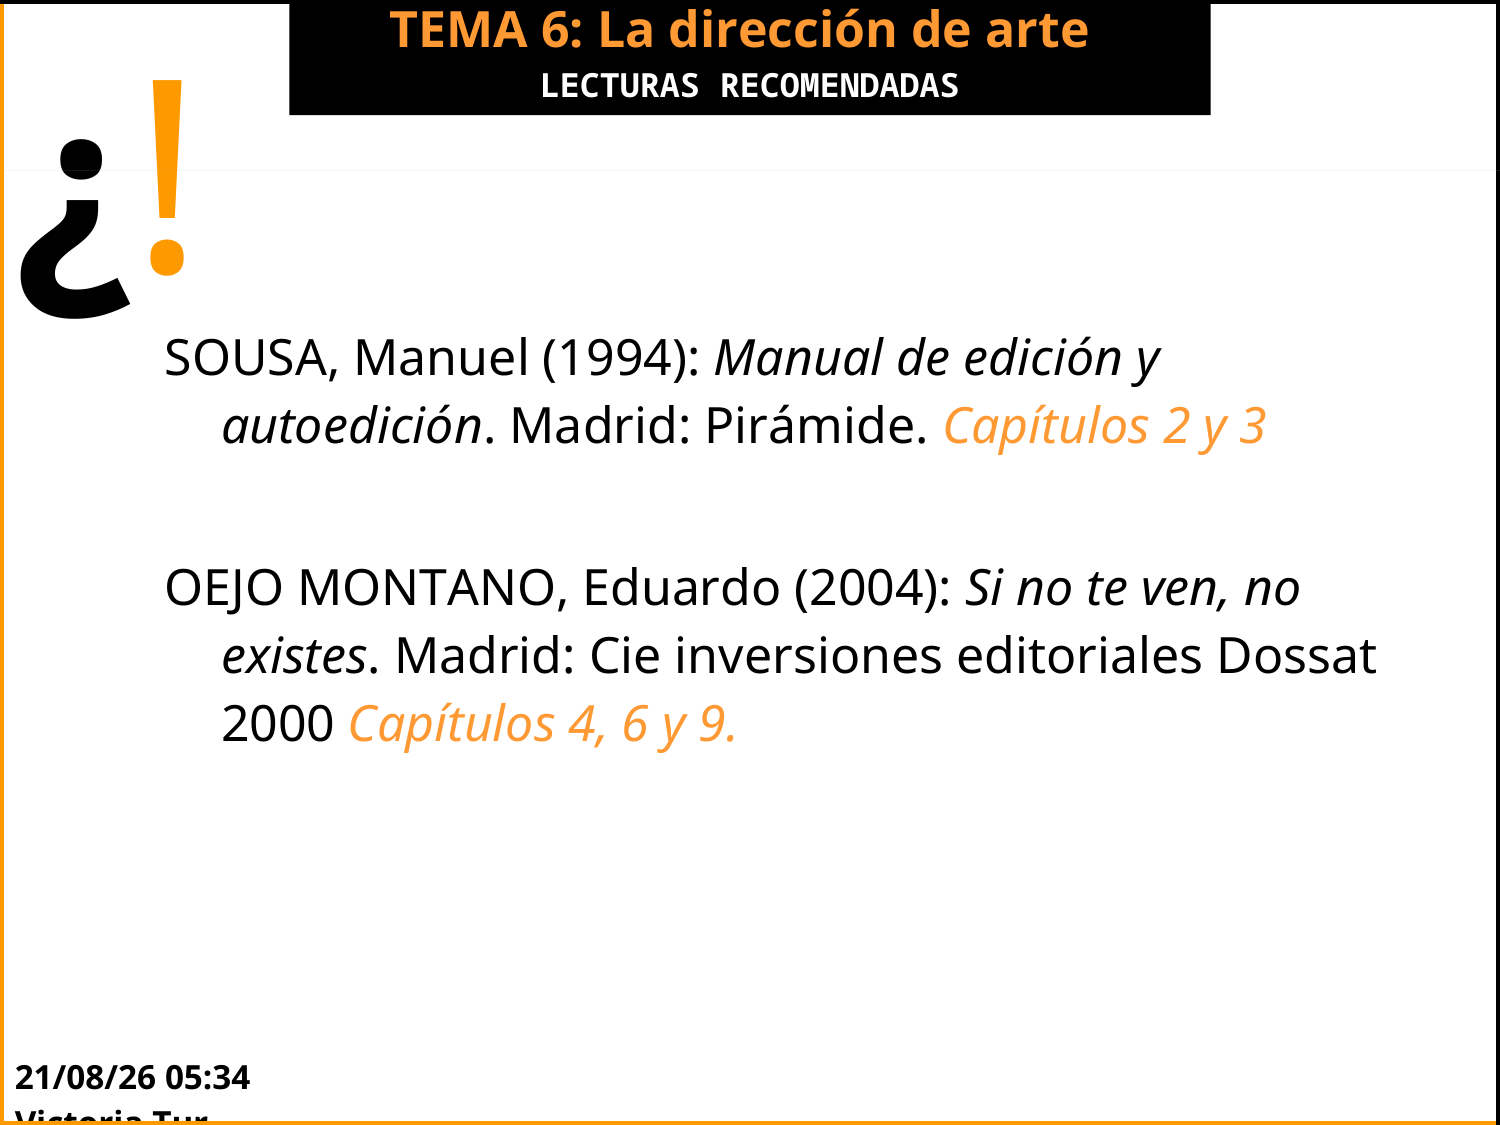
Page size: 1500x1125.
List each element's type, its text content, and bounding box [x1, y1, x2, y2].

list SOUSA, Manuel (1994): Manual de edición y autoedición. Madrid: Pirámide. Capítulos 2 y 3 OEJO MONTANO, Eduardo (2004): Si no te ven, no existes. Madrid: Cie inversiones editoriales Dossat 2000 Capítulos 4, 6 y 9. [150, 314, 1436, 1047]
